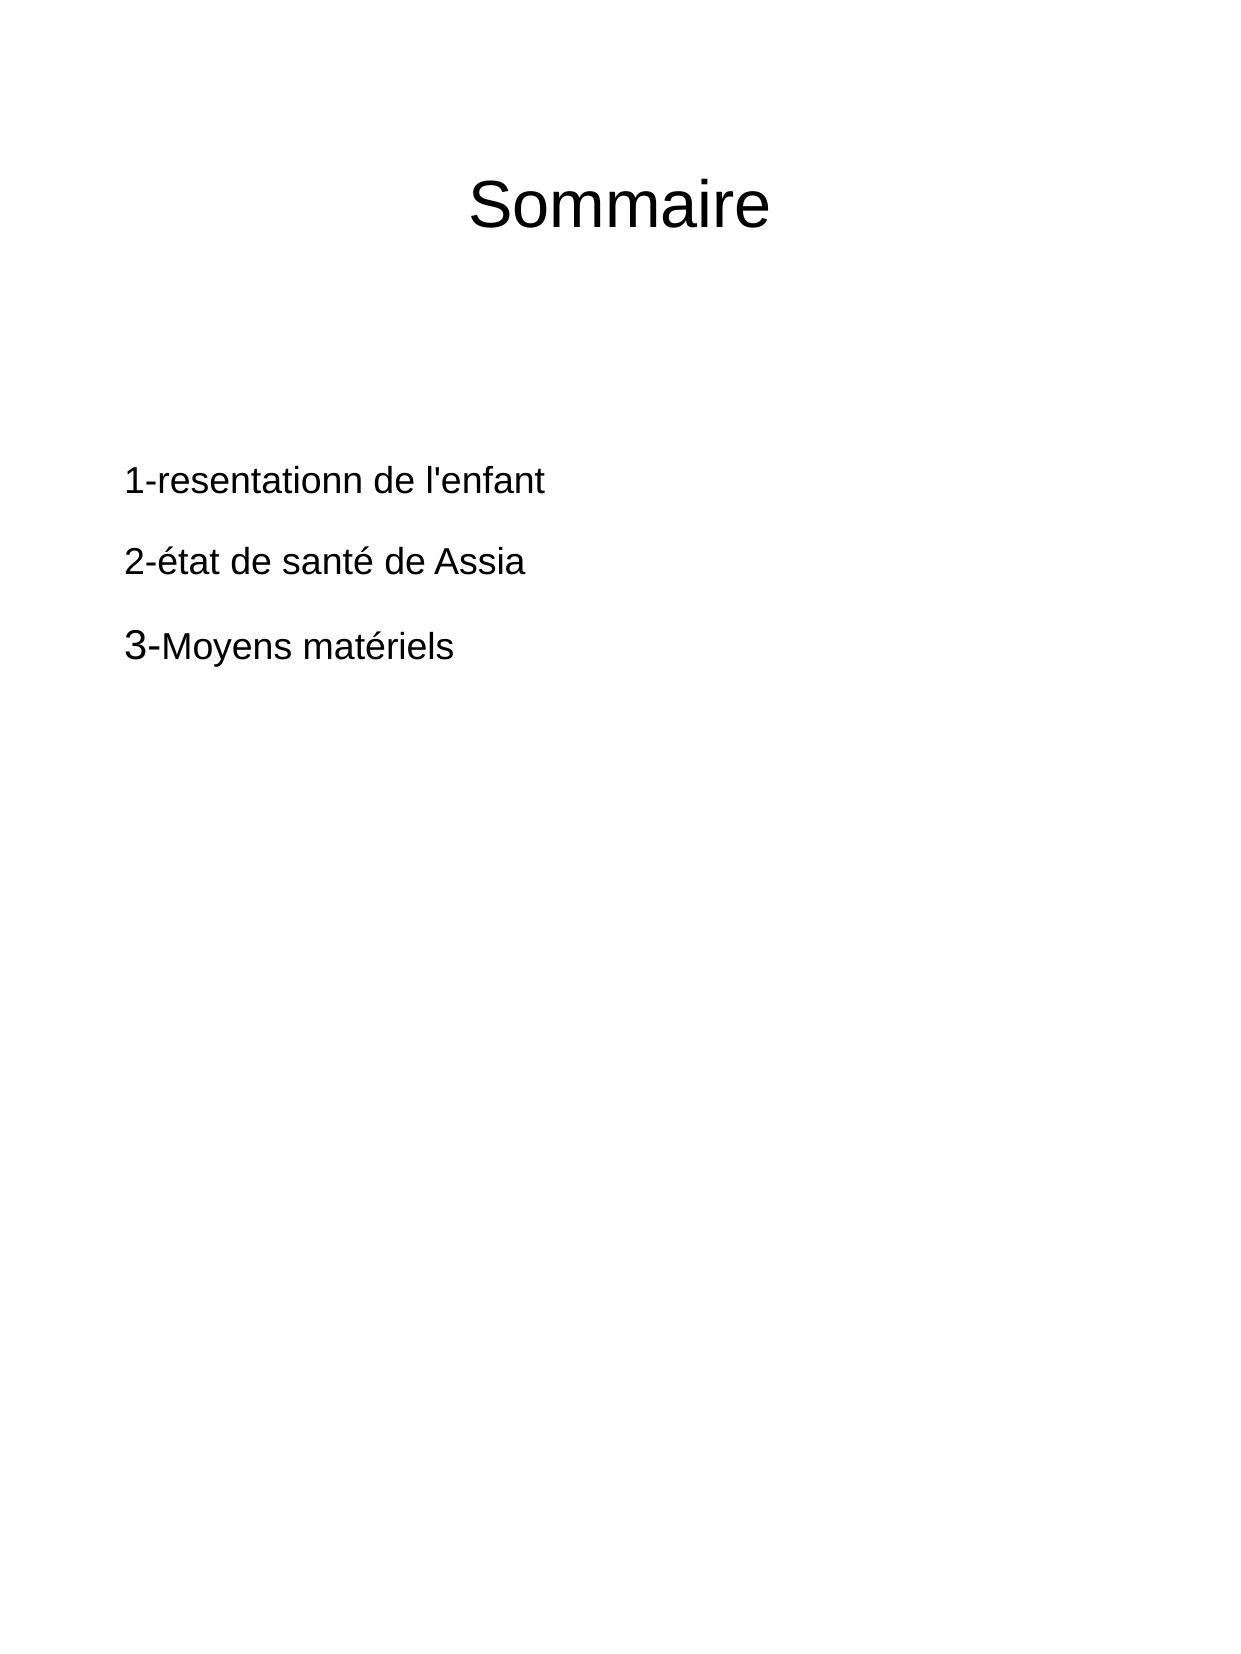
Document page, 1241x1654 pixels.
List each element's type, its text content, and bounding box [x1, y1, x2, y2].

list 1-resentationn de l'enfant 2-état de santé de Assia 3-Moyens matériels [53, 373, 1170, 1465]
title Sommaire [62, 65, 1179, 342]
